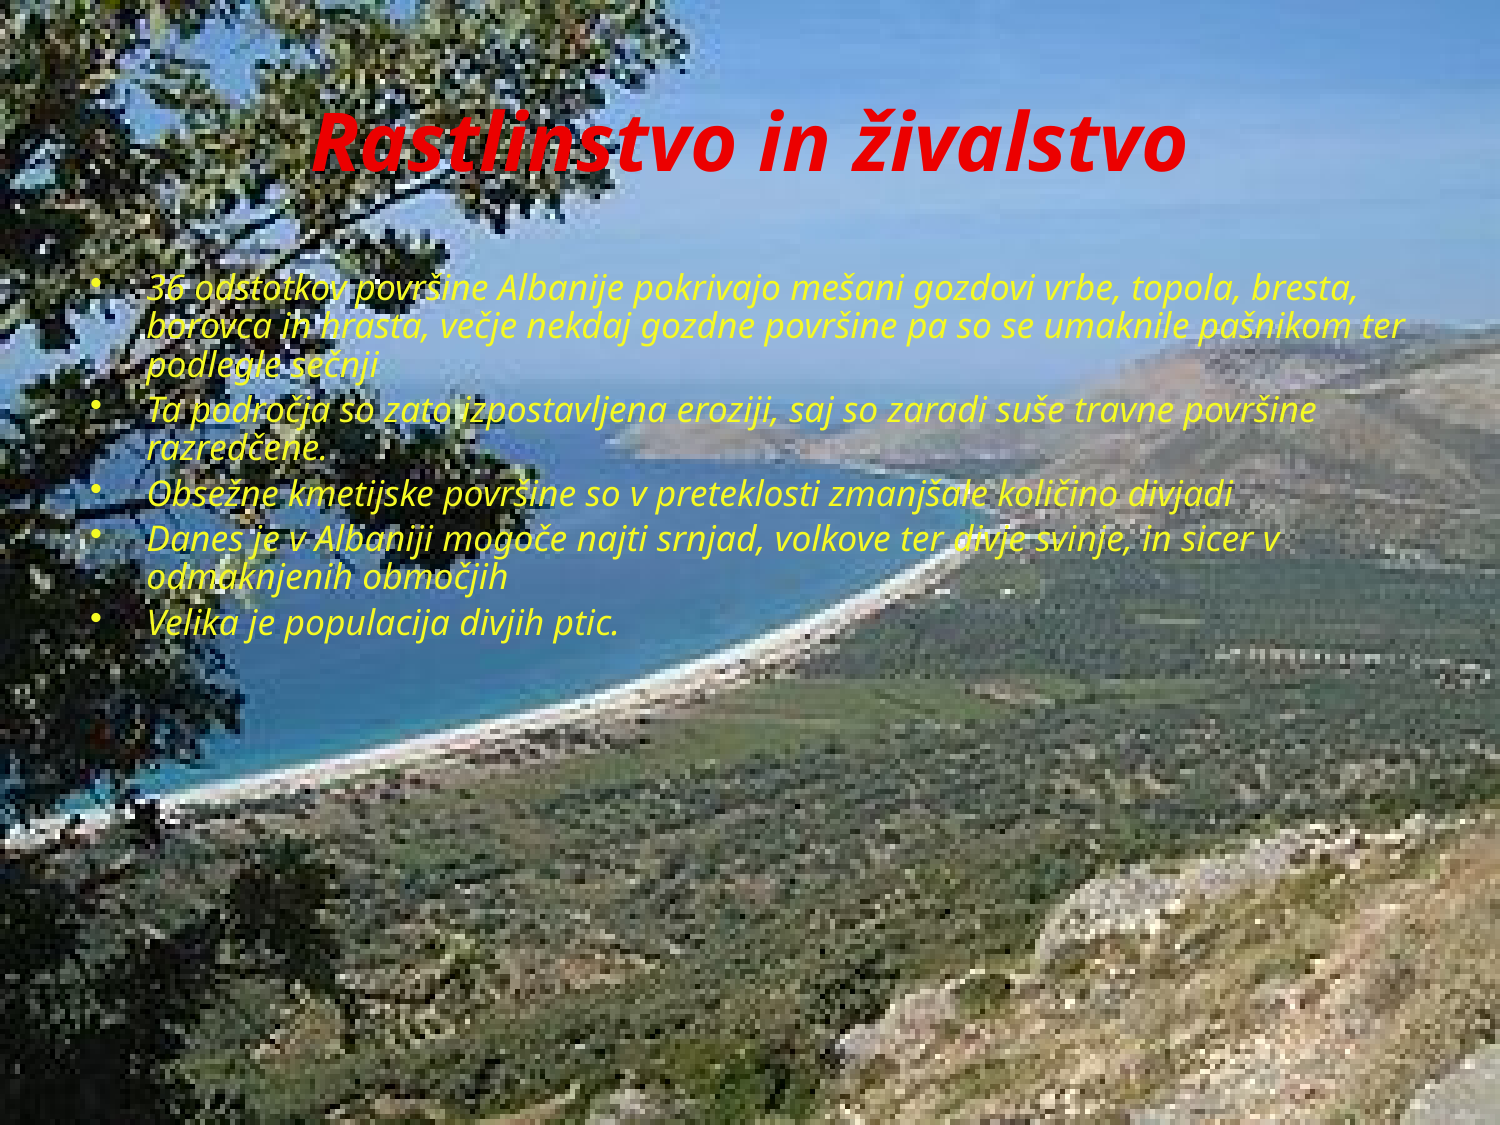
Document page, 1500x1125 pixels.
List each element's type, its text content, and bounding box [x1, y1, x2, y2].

list 36 odstotkov površine Albanije pokrivajo mešani gozdovi vrbe, topola, bresta, borovca in hrasta, večje nekdaj gozdne površine pa so se umaknile pašnikom ter podlegle sečnji Ta področja so zato izpostavljena eroziji, saj so zaradi suše travne površine razredčene. Obsežne kmetijske površine so v preteklosti zmanjšale količino divjadi Danes je v Albaniji mogoče najti srnjad, volkove ter divje svinje, in sicer v odmaknjenih območjih Velika je populacija divjih ptic. [75, 262, 1425, 1005]
picture [0, 0, 1500, 1125]
title Rastlinstvo in živalstvo [75, 45, 1425, 233]
